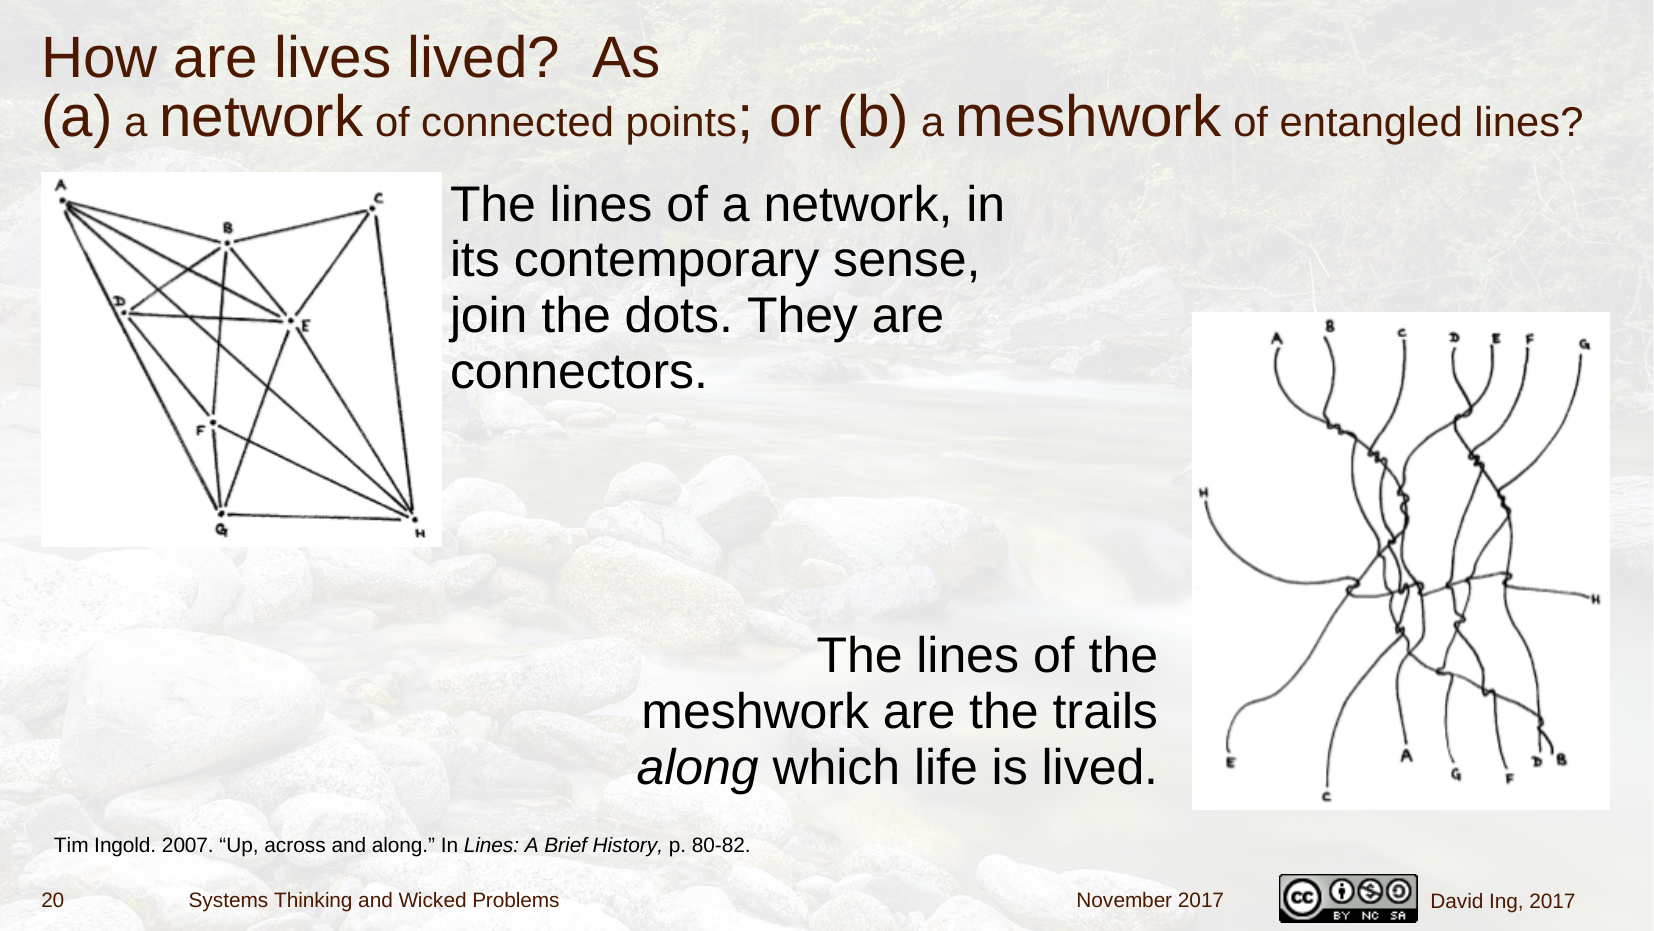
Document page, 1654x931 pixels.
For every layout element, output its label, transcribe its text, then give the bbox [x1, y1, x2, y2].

text_box The lines of the meshwork are the trails along which life is lived. [621, 620, 1227, 804]
picture [0, 0, 1654, 931]
title How are lives lived? As (a) a network of connected points; or (b) a meshwork of entangled lines? [41, 30, 1613, 174]
text_box Tim Ingold. 2007. “Up, across and along.” In Lines: A Brief History, p. 80-82. [39, 826, 1487, 864]
text_box The lines of a network, in its contemporary sense, join the dots. They are connectors. [435, 168, 1064, 407]
